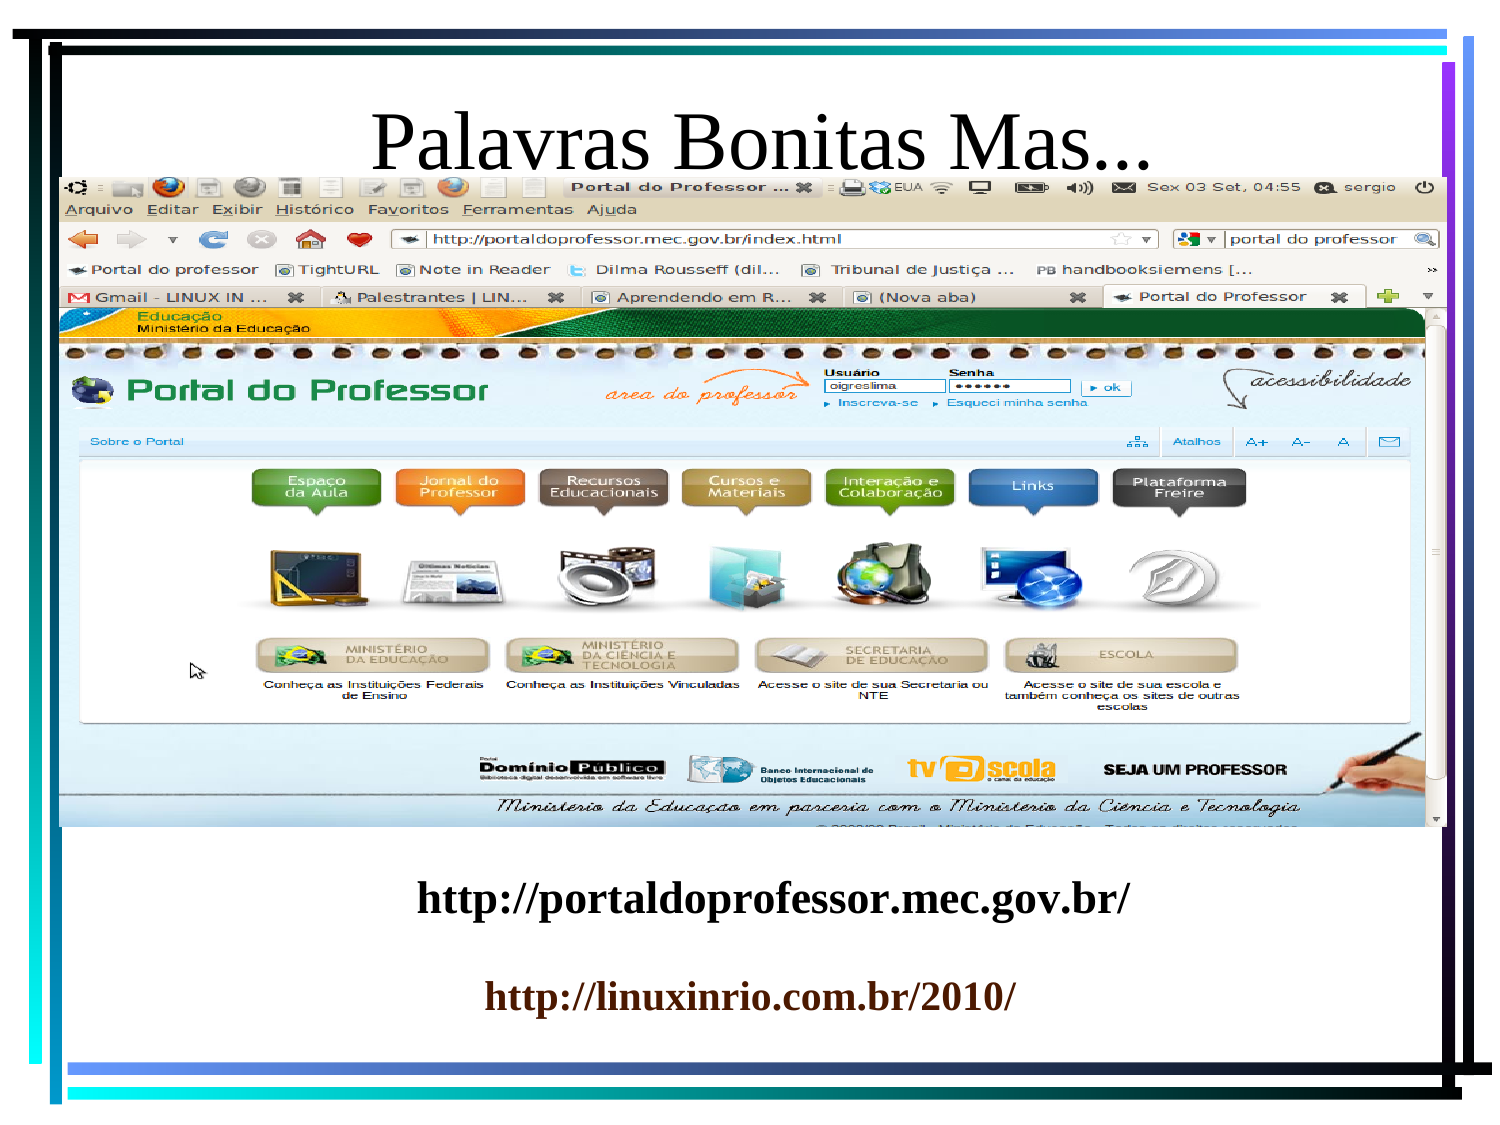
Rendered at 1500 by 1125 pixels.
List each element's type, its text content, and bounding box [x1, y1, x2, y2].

text_box http://linuxinrio.com.br/2010/ [419, 957, 1032, 1029]
title http://portaldoprofessor.mec.gov.br/ [330, 865, 1217, 945]
title Palavras Bonitas Mas... [125, 87, 1401, 177]
picture [0, 0, 1500, 1125]
